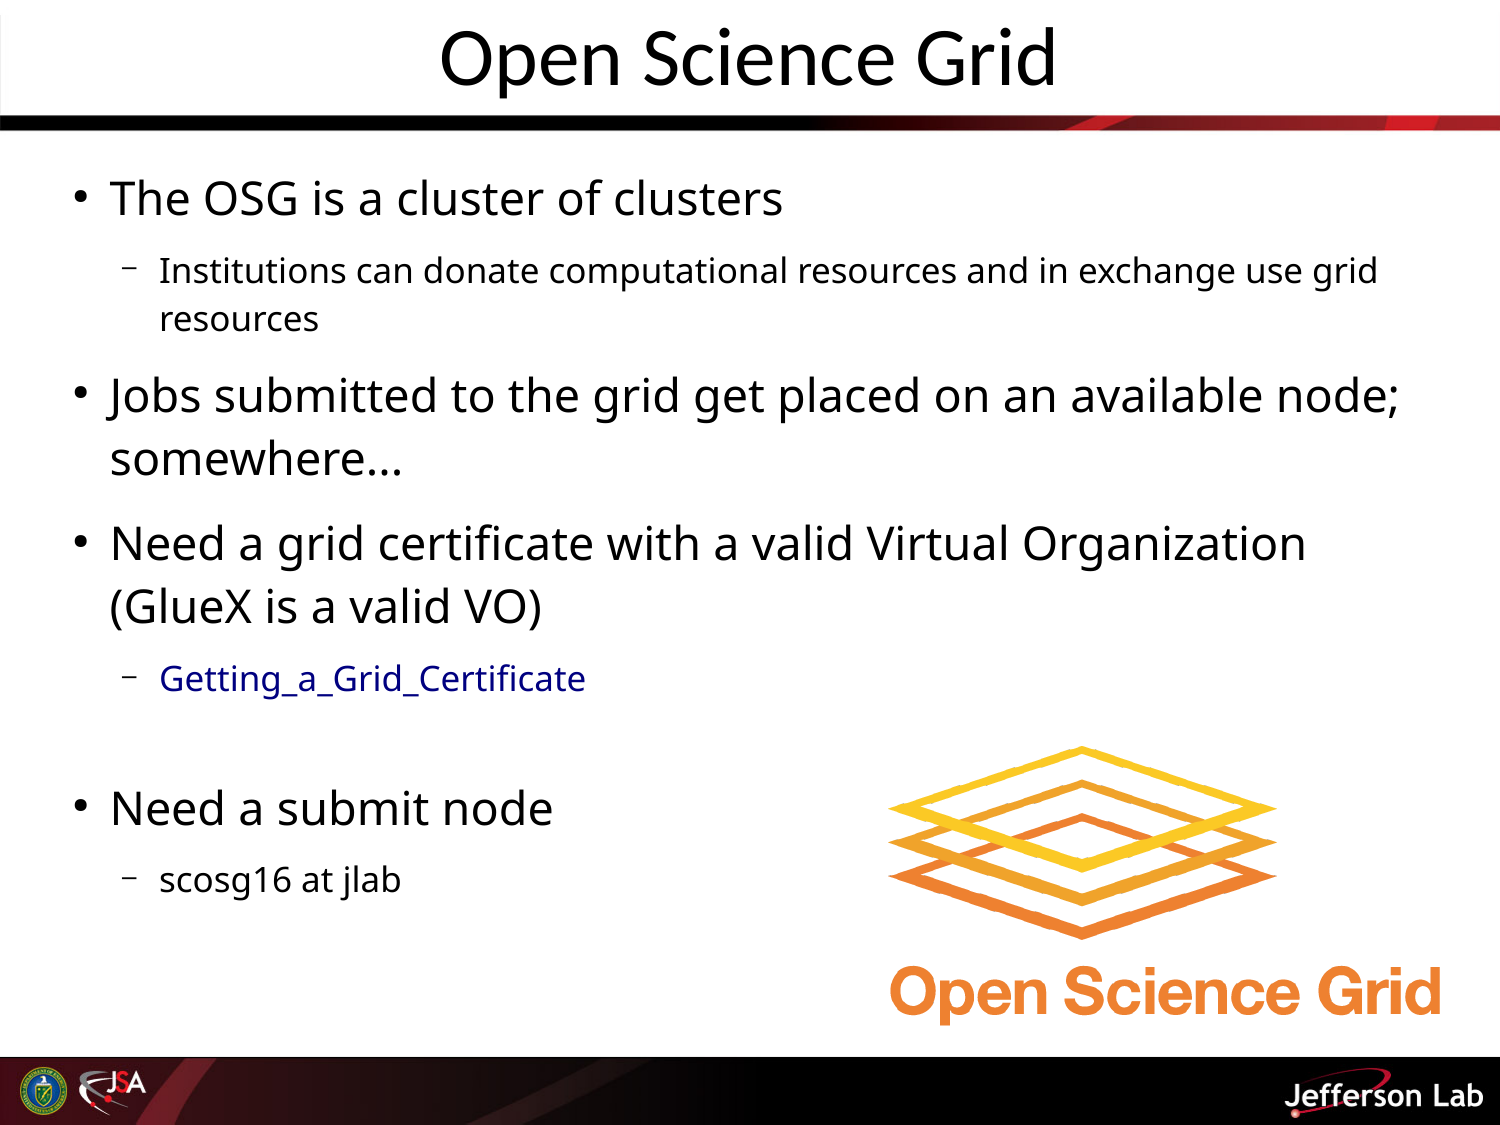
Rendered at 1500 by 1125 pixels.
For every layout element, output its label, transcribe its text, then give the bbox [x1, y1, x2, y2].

picture [0, 0, 1500, 1125]
title Open Science Grid [75, 16, 1425, 114]
list The OSG is a cluster of clusters Institutions can donate computational resources and in exchange use grid resources Jobs submitted to the grid get placed on an available node; somewhere... Need a grid certificate with a valid Virtual Organization (GlueX is a valid VO) Getting_a_Grid_Certificate Need a submit node scosg16 at jlab [60, 165, 1456, 908]
